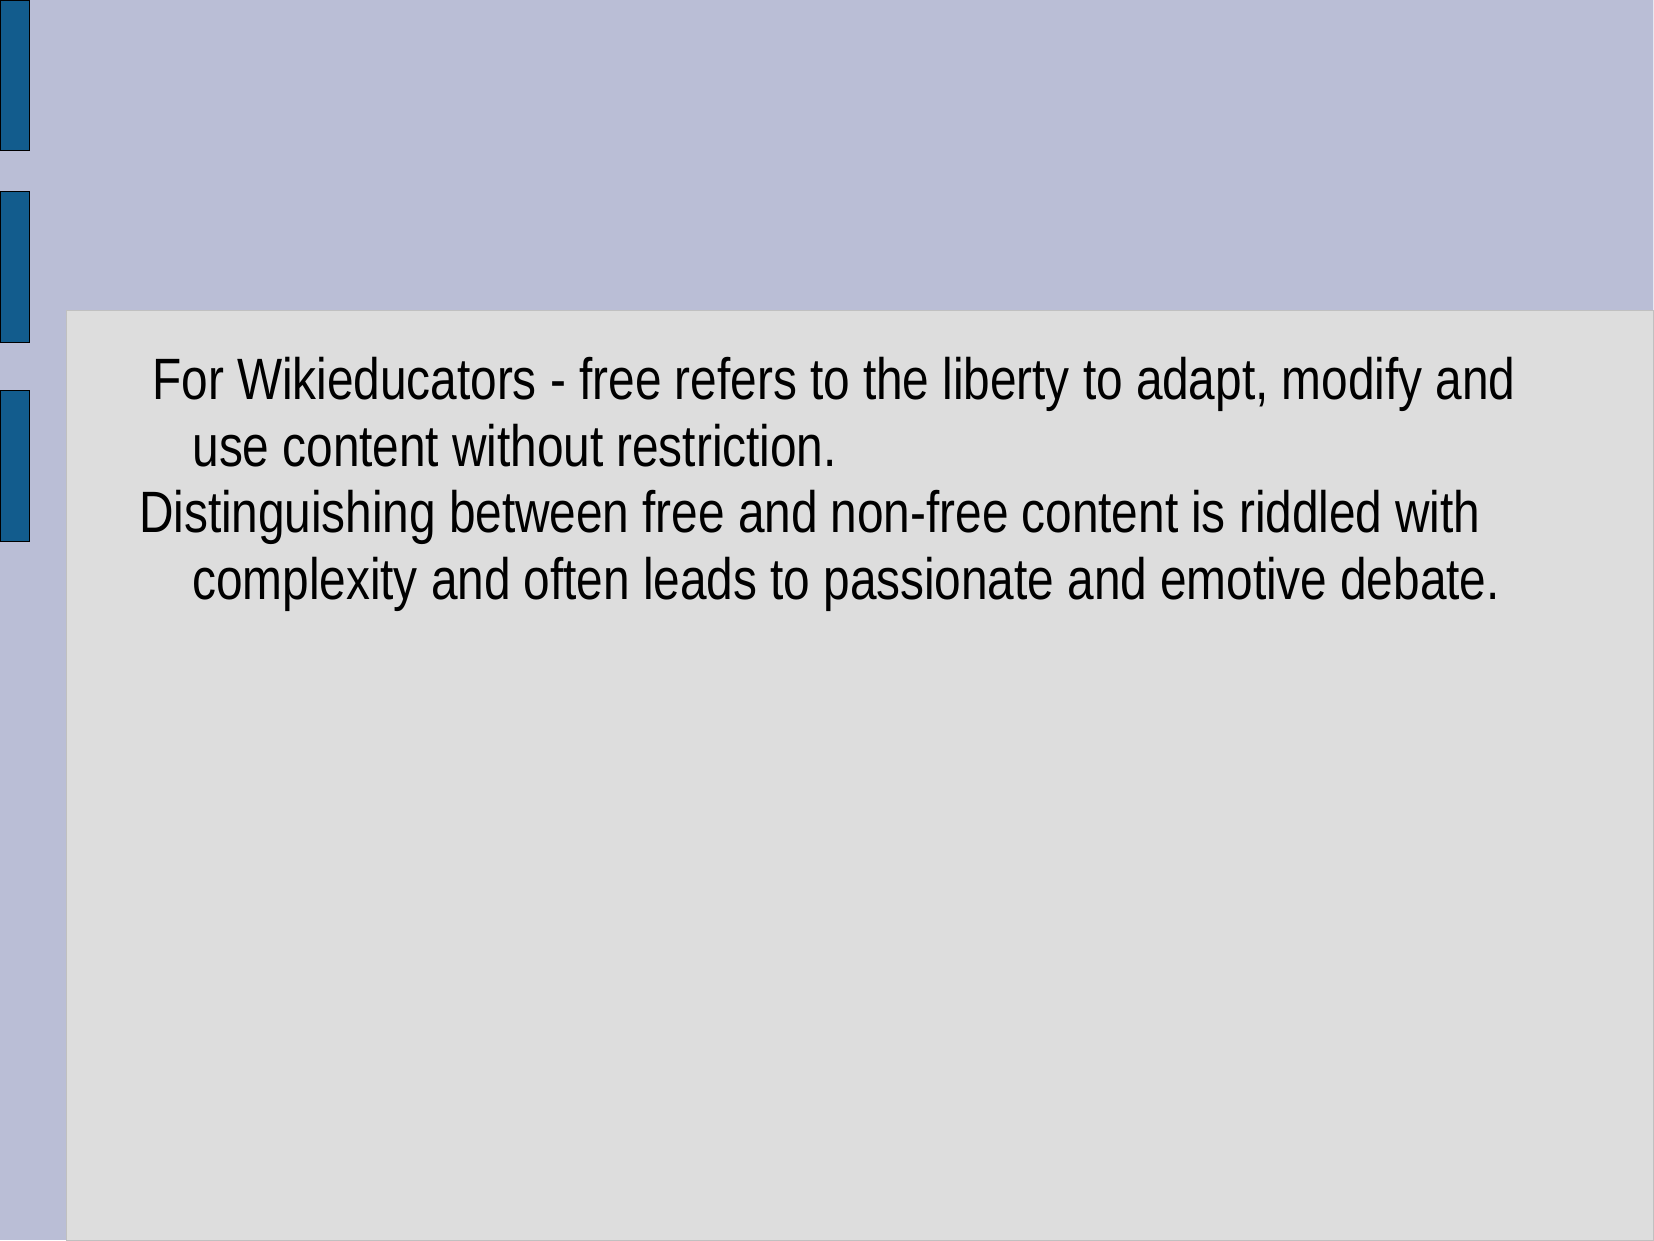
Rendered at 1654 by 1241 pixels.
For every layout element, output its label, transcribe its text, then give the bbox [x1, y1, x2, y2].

list For Wikieducators - free refers to the liberty to adapt, modify and use content without restriction. Distinguishing between free and non-free content is riddled with complexity and often leads to passionate and emotive debate. [121, 344, 1534, 1127]
